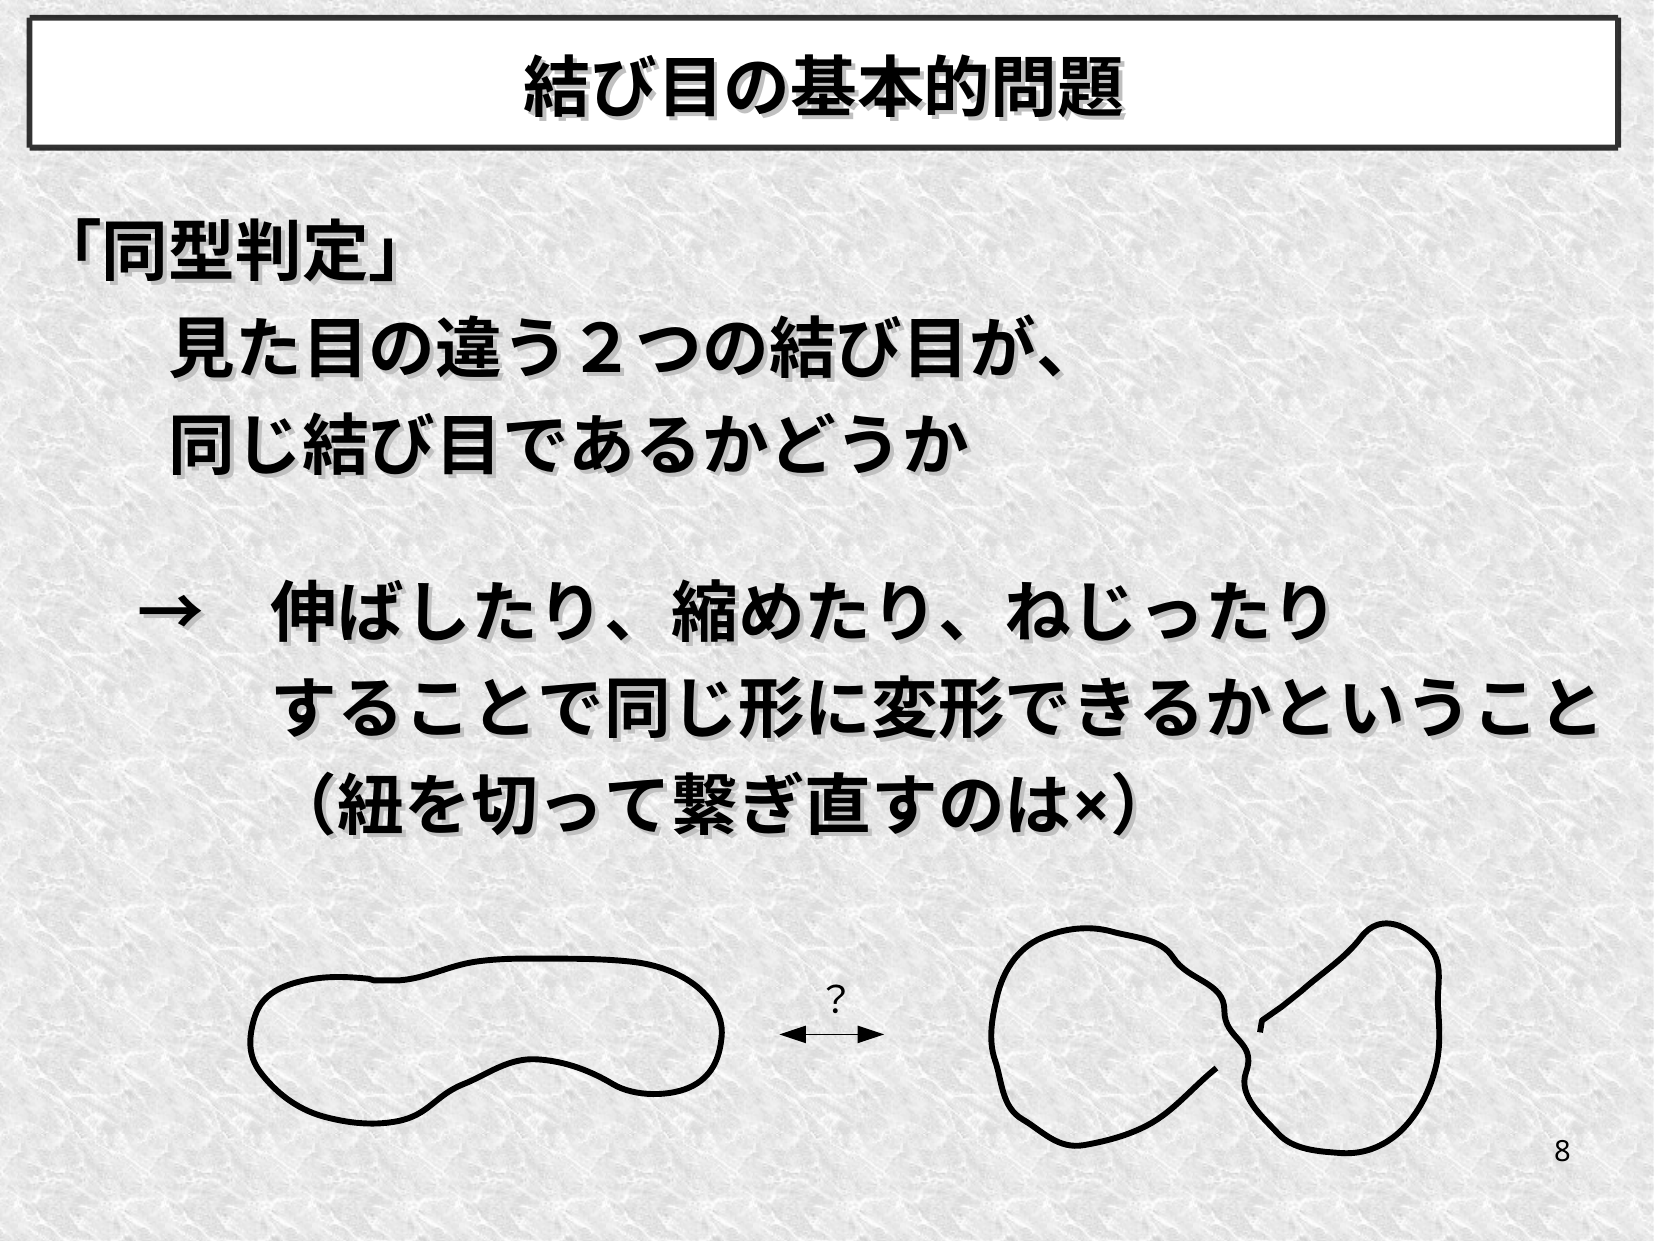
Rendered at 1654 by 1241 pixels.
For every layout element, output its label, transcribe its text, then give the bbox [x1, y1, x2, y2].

text_box 「同型判定」 見た目の違う２つの結び目が、 同じ結び目であるかどうか [20, 191, 1589, 443]
text_box ？ [803, 962, 863, 1018]
picture [0, 0, 1654, 1241]
text_box 結び目の基本的問題 [29, 17, 1619, 148]
text_box → 伸ばしたり、縮めたり、ねじったり することで同じ形に変形できるかということ （紐を切って繋ぎ直すのは×） [55, 551, 1598, 787]
